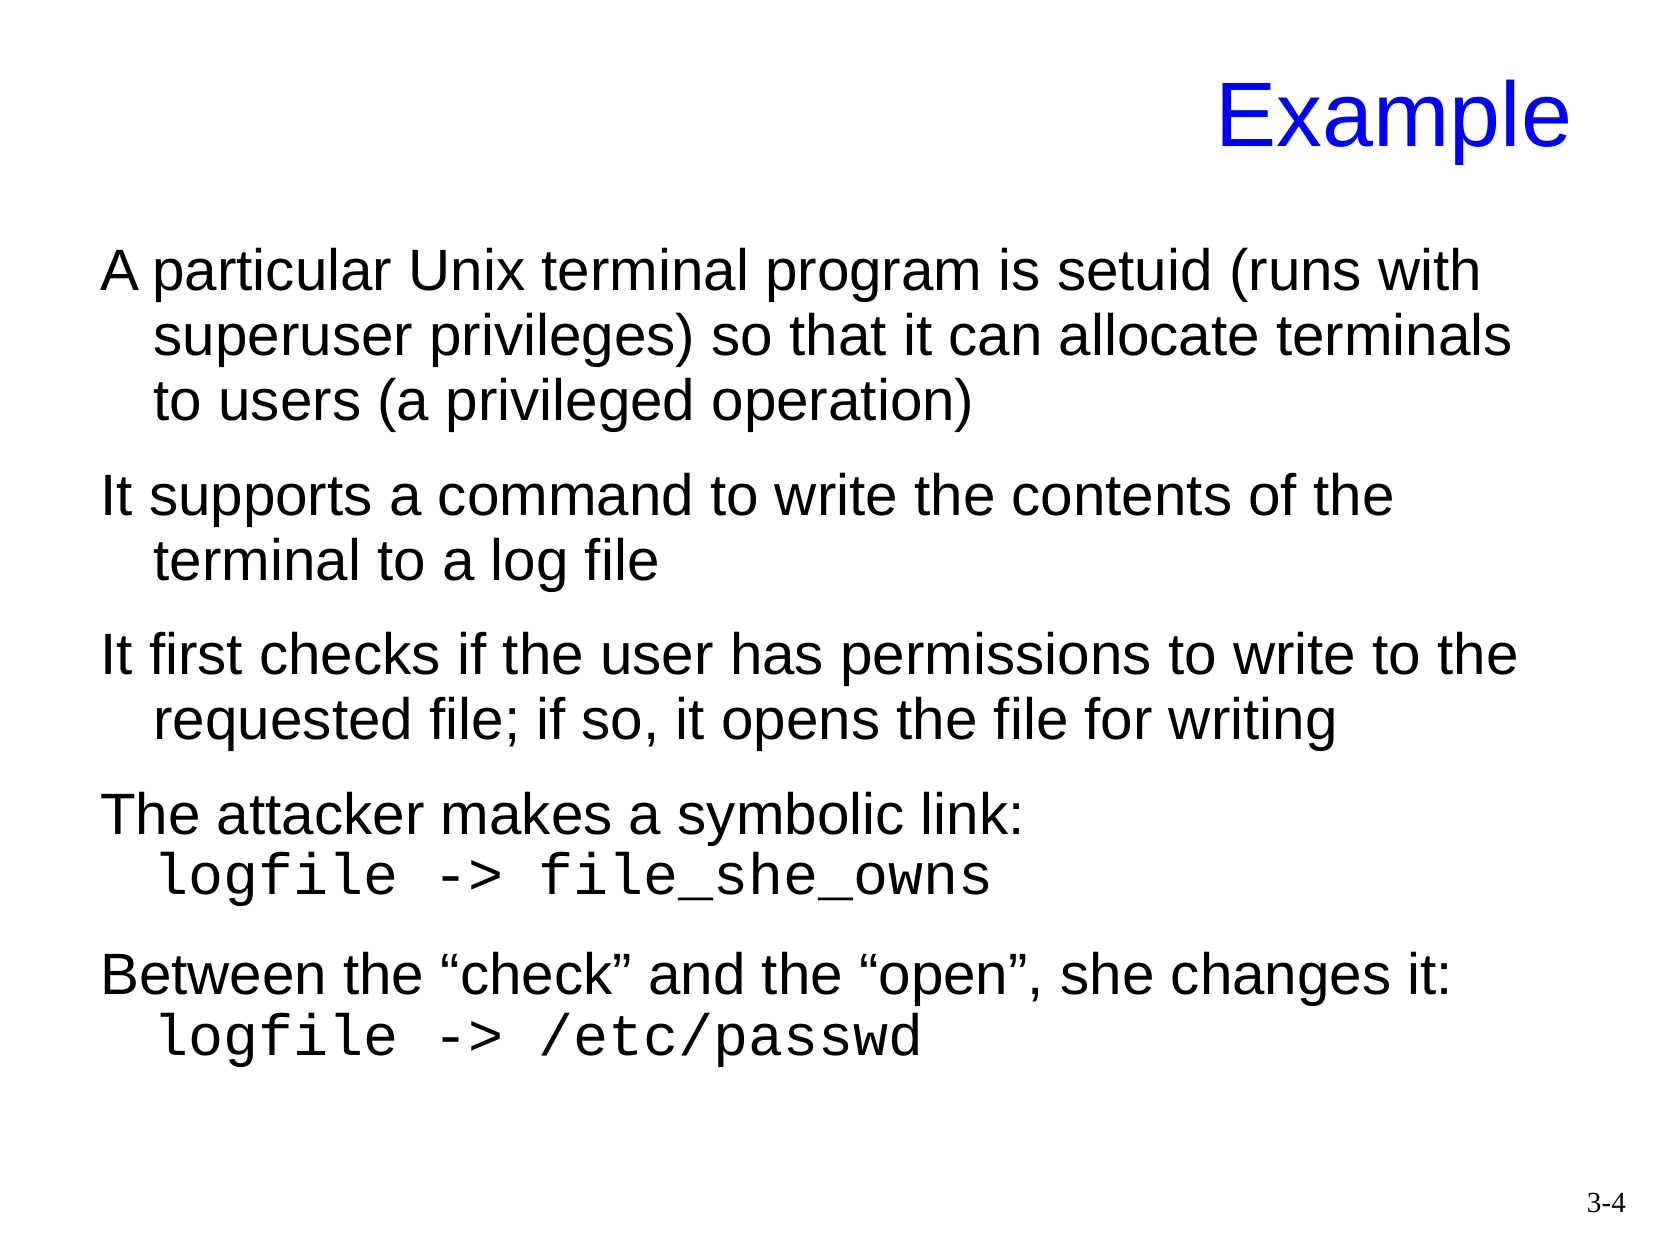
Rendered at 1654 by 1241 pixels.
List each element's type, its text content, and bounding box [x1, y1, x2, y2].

title Example [84, 18, 1573, 211]
list A particular Unix terminal program is setuid (runs with superuser privileges) so that it can allocate terminals to users (a privileged operation) It supports a command to write the contents of the terminal to a log file It first checks if the user has permissions to write to the requested file; if so, it opens the file for writing The attacker makes a symbolic link: logfile -> file_she_owns Between the “check” and the “open”, she changes it: logfile -> /etc/passwd [82, 237, 1571, 1156]
